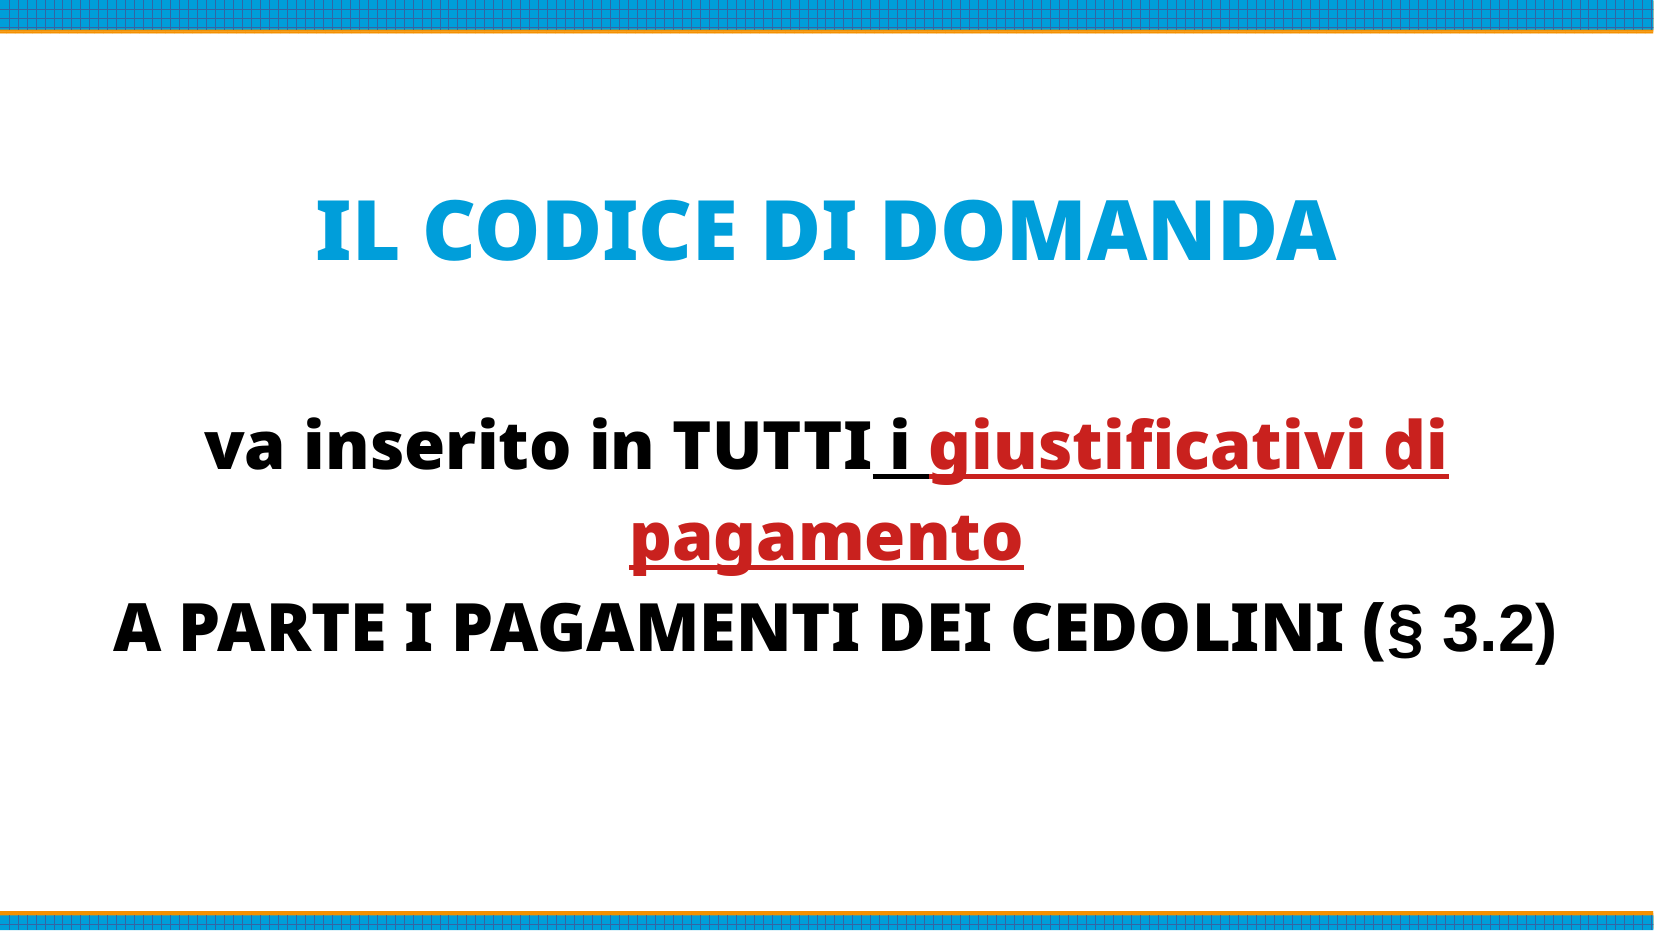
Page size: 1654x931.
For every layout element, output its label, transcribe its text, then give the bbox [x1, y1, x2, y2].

subtitle IL CODICE DI DOMANDA va inserito in TUTTI i giustificativi di pagamento A PARTE I PAGAMENTI DEI CEDOLINI (§ 3.2) [88, 44, 1565, 798]
